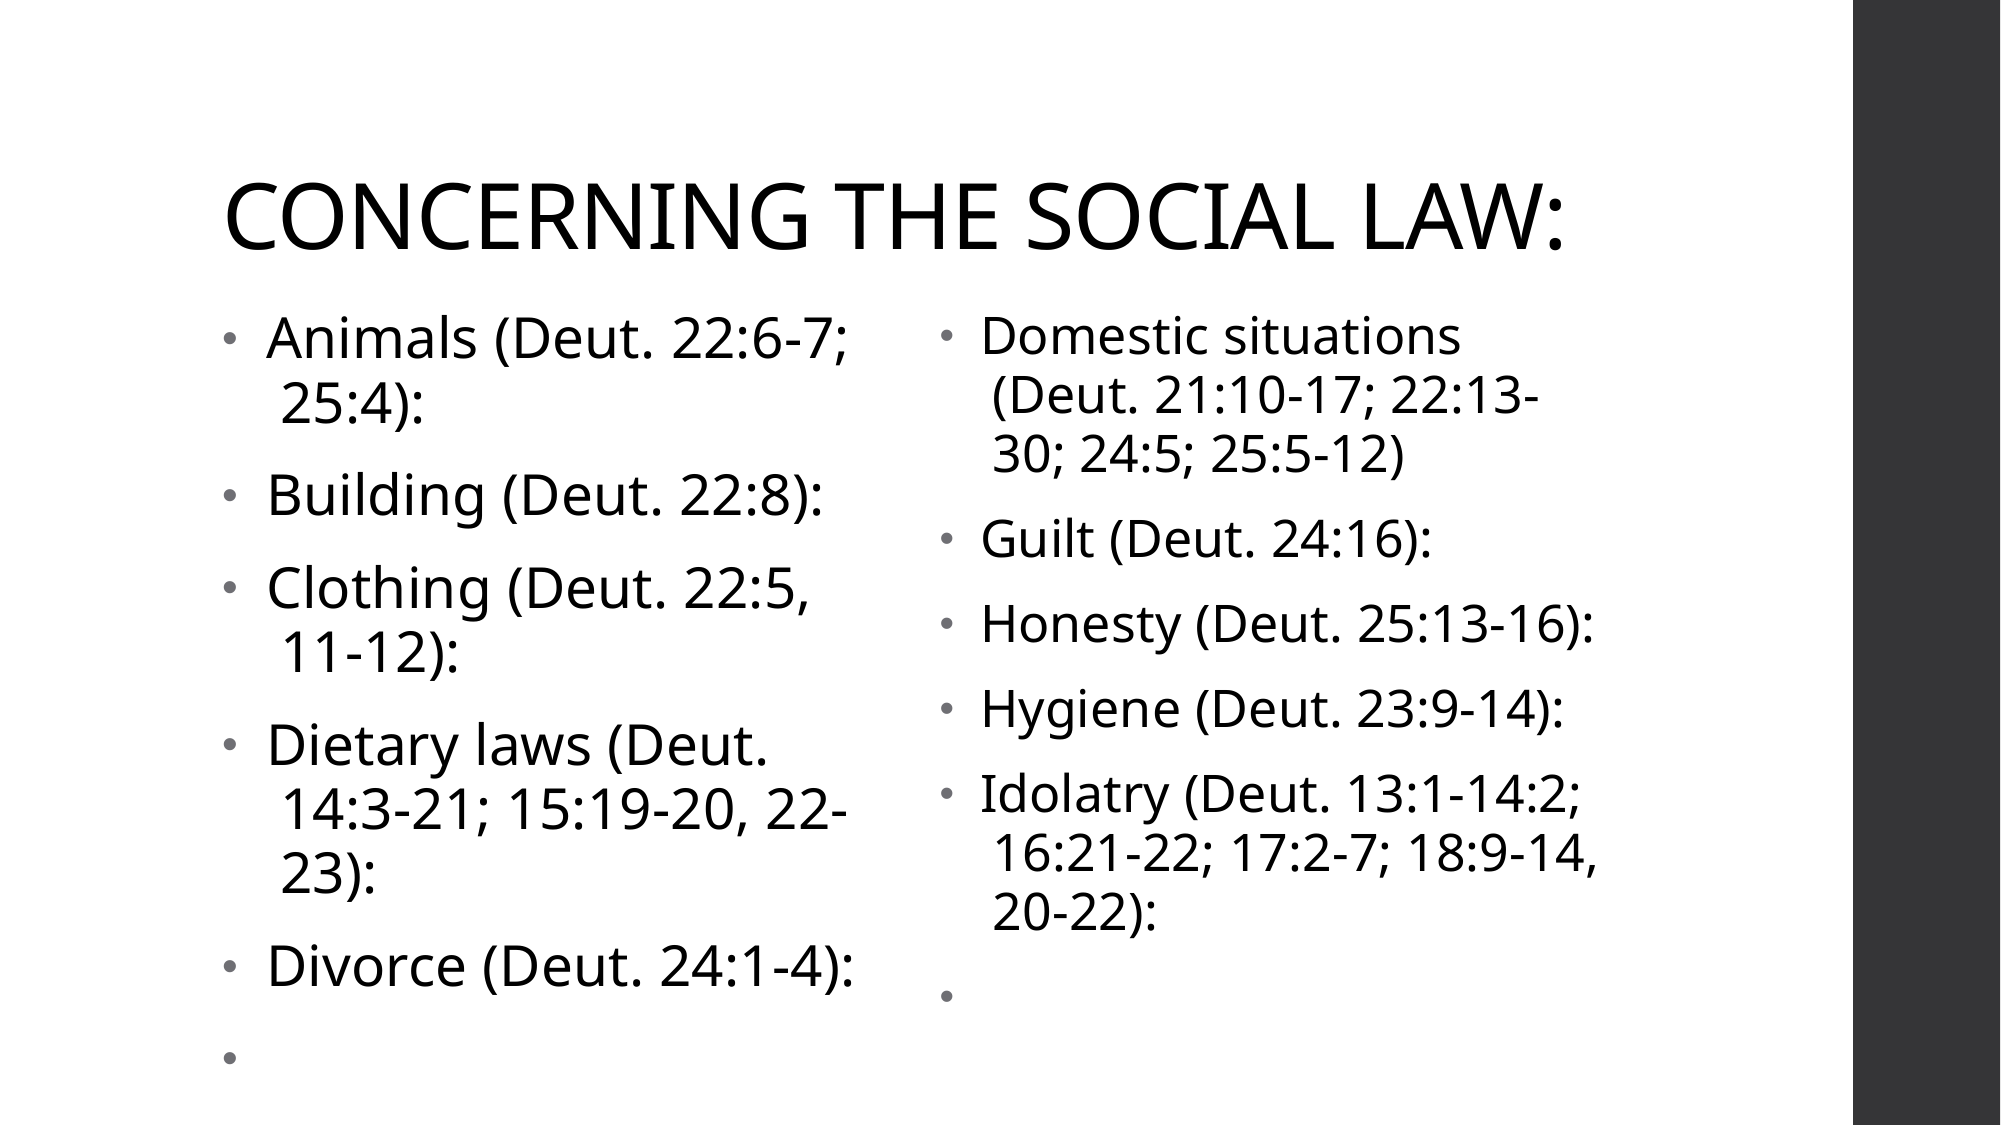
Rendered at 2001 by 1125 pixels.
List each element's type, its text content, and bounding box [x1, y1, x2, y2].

list Domestic situations (Deut. 21:10-17; 22:13-30; 24:5; 25:5-12) Guilt (Deut. 24:16): Honesty (Deut. 25:13-16): Hygiene (Deut. 23:9-14): Idolatry (Deut. 13:1-14:2; 16:21-22; 17:2-7; 18:9-14, 20-22): [924, 299, 1617, 1014]
list Animals (Deut. 22:6-7; 25:4): Building (Deut. 22:8): Clothing (Deut. 22:5, 11-12): Dietary laws (Deut. 14:3-21; 15:19-20, 22-23): Divorce (Deut. 24:1-4): [207, 299, 900, 1014]
title CONCERNING THE SOCIAL LAW: [206, 60, 1797, 278]
